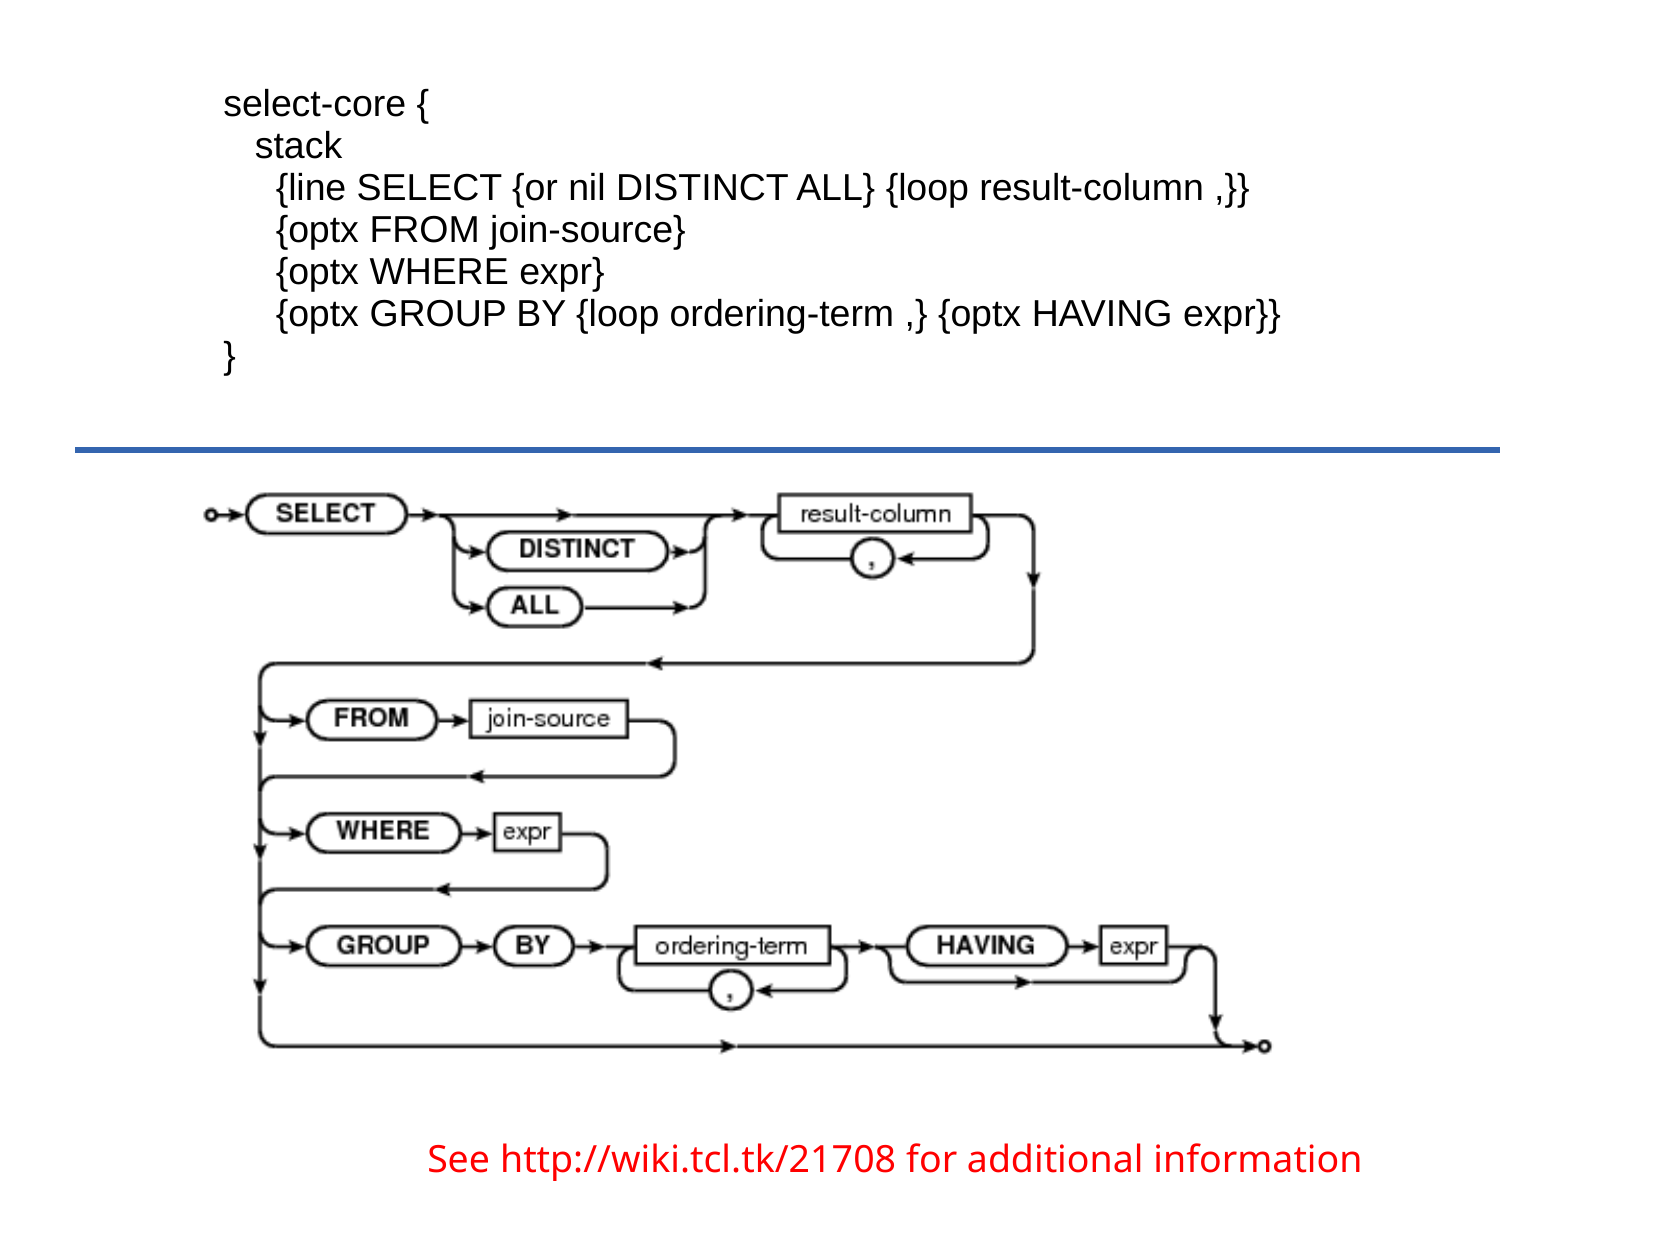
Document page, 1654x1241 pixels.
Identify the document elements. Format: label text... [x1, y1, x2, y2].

text_box select-core { stack {line SELECT {or nil DISTINCT ALL} {loop result-column ,}} {optx FROM join-source} {optx WHERE expr} {optx GROUP BY {loop ordering-term ,} {optx HAVING expr}} } [187, 75, 1353, 437]
text_box See http://wiki.tcl.tk/21708 for additional information [412, 1125, 1449, 1196]
picture [200, 487, 1276, 1059]
